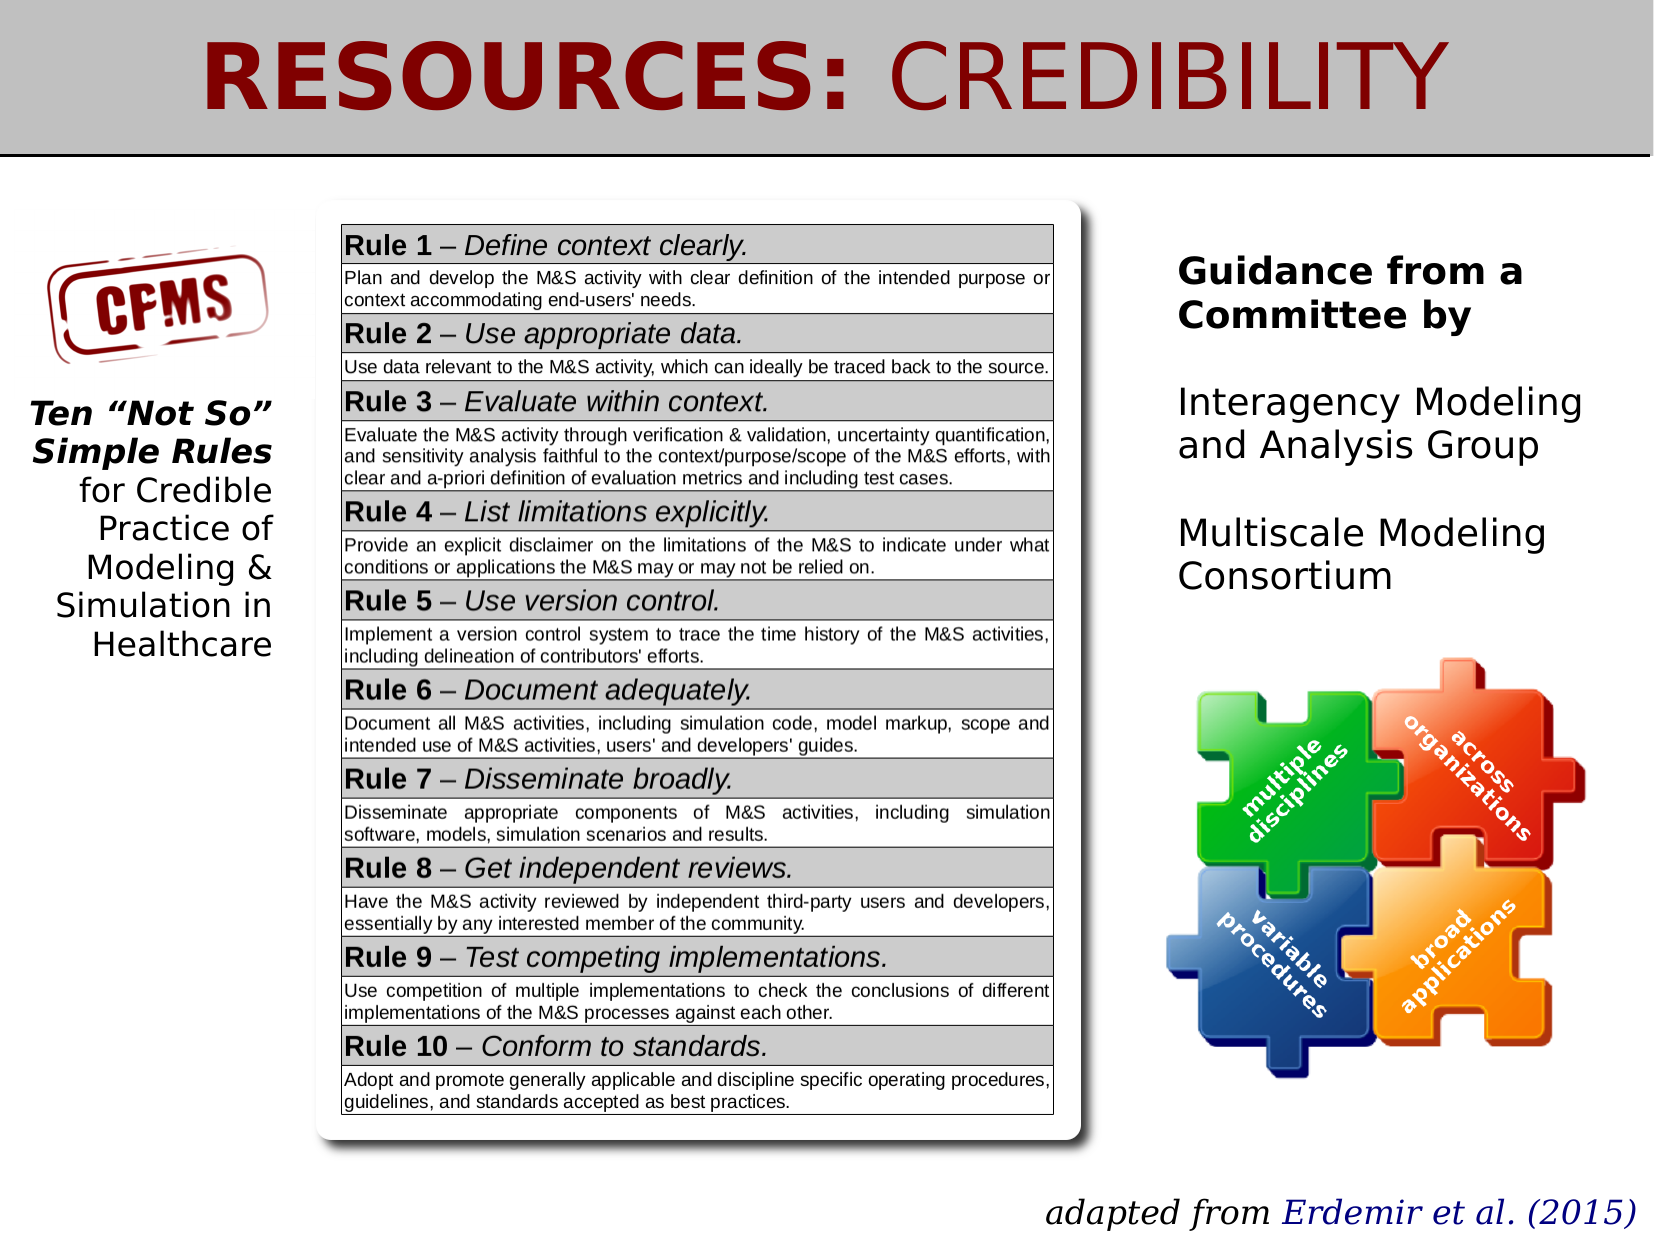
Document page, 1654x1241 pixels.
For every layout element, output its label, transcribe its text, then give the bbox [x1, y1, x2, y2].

text_box Guidance from a Committee by Interagency Modeling and Analysis Group Multiscale Modeling Consortium [1162, 242, 1613, 606]
text_box RESOURCES: CREDIBILITY [0, 24, 1651, 132]
text_box adapted from Erdemir et al. (2015) [0, 1186, 1653, 1240]
text_box Ten “Not So” Simple Rules for Credible Practice of Modeling & Simulation in Healthcare [14, 386, 315, 687]
text_box [0, 0, 1654, 156]
picture [1148, 643, 1599, 1096]
picture [14, 193, 1104, 1163]
